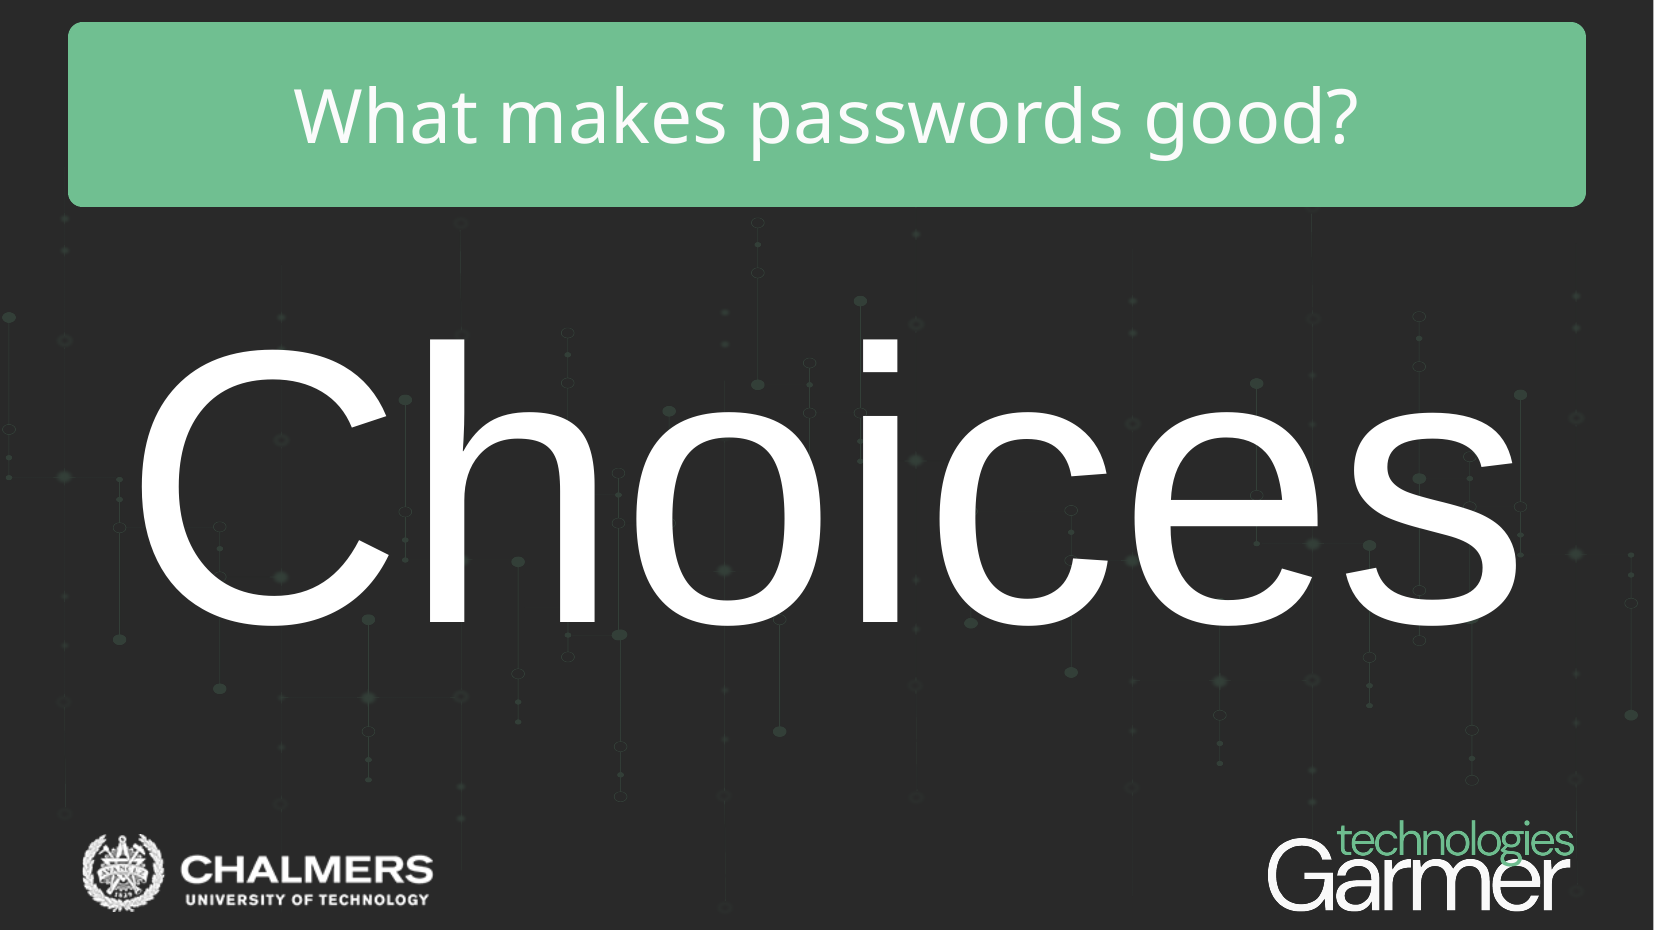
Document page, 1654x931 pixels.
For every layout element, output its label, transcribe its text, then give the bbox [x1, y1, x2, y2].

picture [82, 834, 443, 912]
title What makes passwords good? [82, 37, 1571, 193]
picture [1246, 807, 1607, 912]
subtitle Choices [82, 217, 1571, 758]
